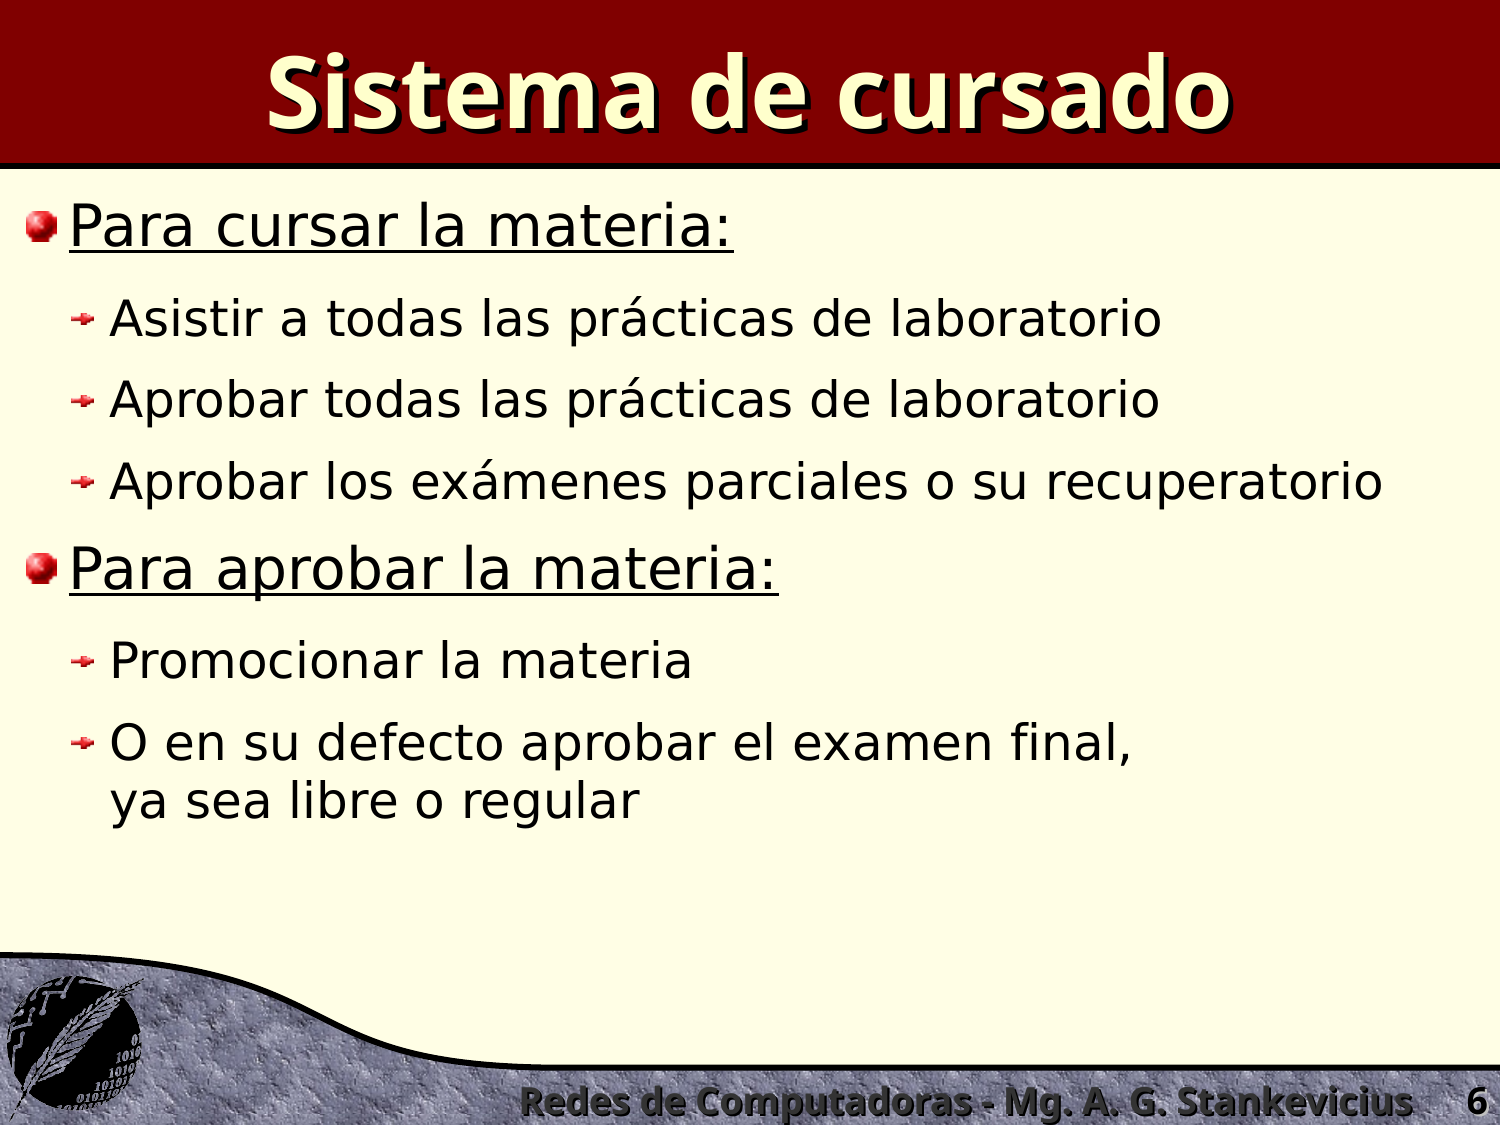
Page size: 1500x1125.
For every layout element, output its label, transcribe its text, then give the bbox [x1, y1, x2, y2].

picture [1047, 1100, 1054, 1110]
list Para cursar la materia: Asistir a todas las prácticas de laboratorio Aprobar todas las prácticas de laboratorio Aprobar los exámenes parciales o su recuperatorio Para aprobar la materia: Promocionar la materia O en su defecto aprobar el examen final, ya sea libre o regular [11, 192, 1486, 948]
title Sistema de cursado [15, 5, 1485, 160]
picture [0, 959, 1500, 1125]
picture [790, 1100, 795, 1110]
